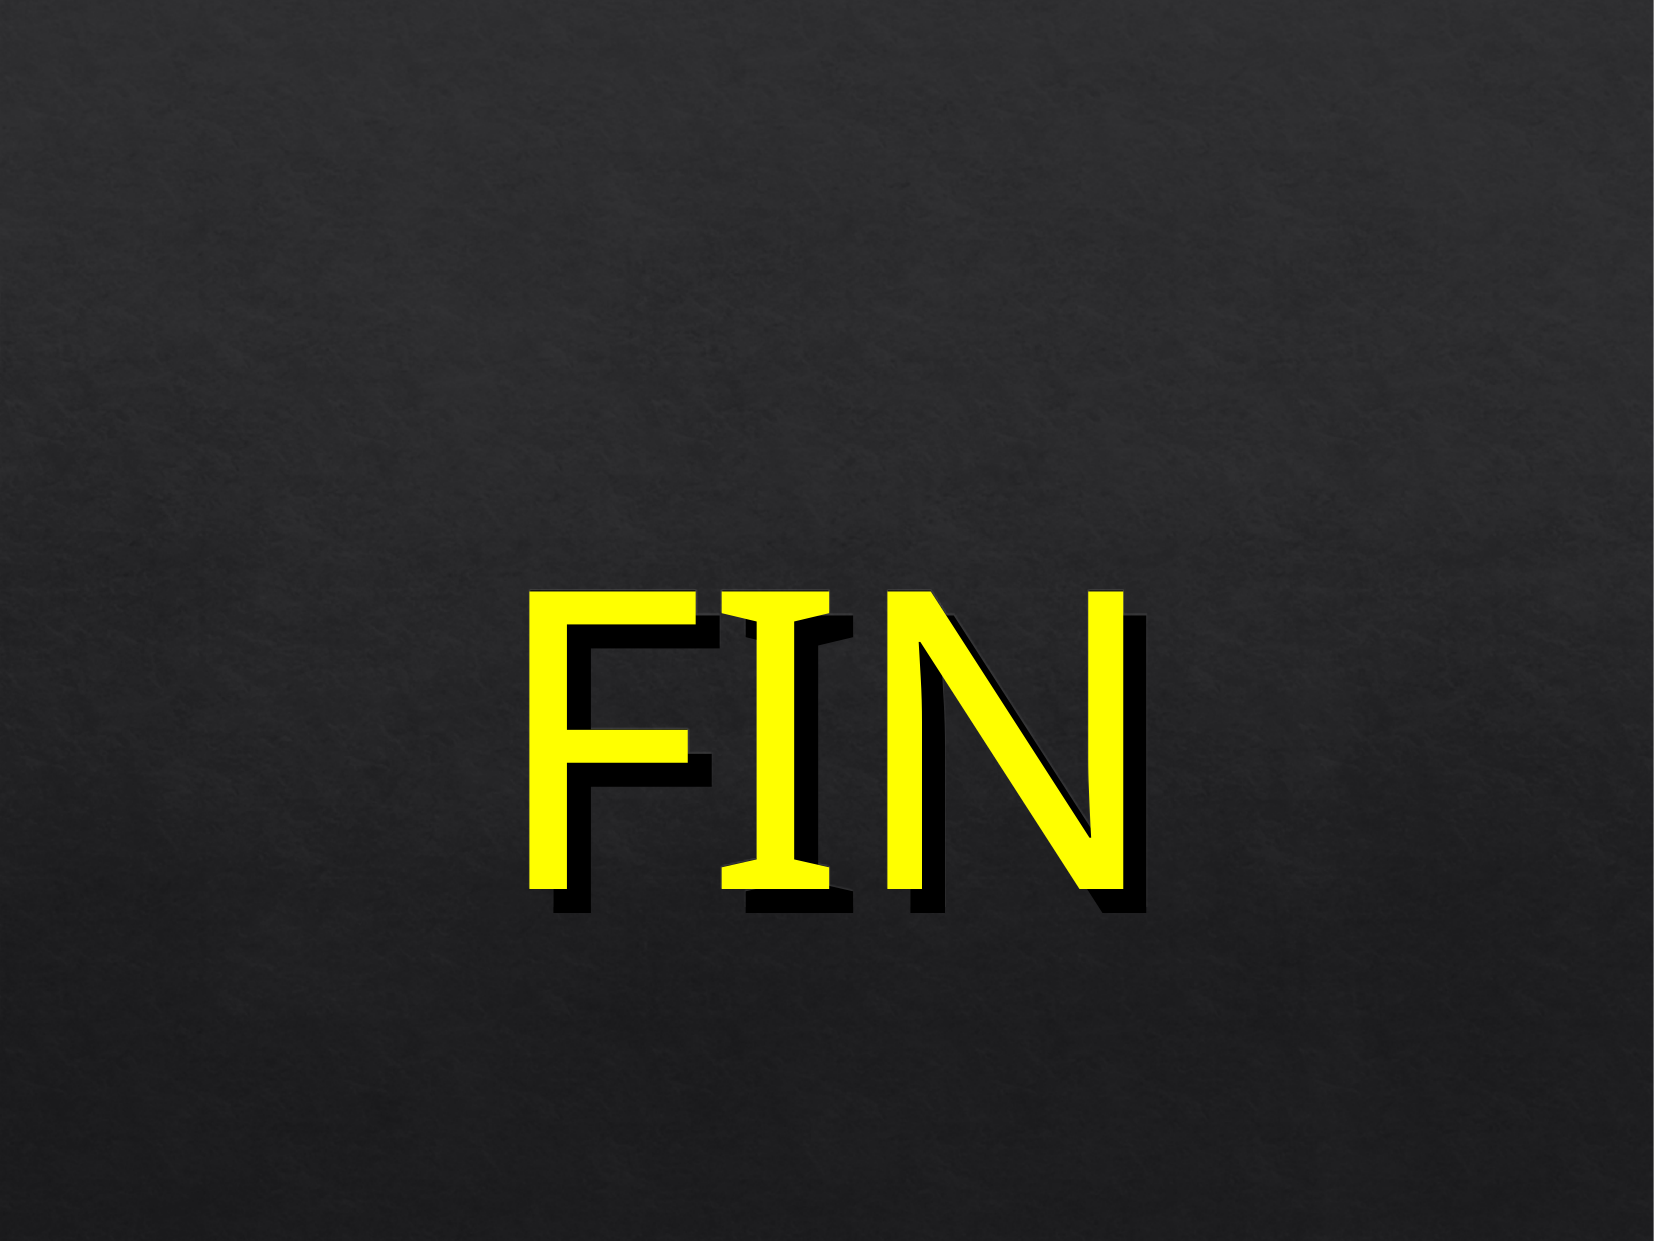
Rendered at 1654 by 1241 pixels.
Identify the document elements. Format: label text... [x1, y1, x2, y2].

title FIN [124, 465, 1529, 641]
